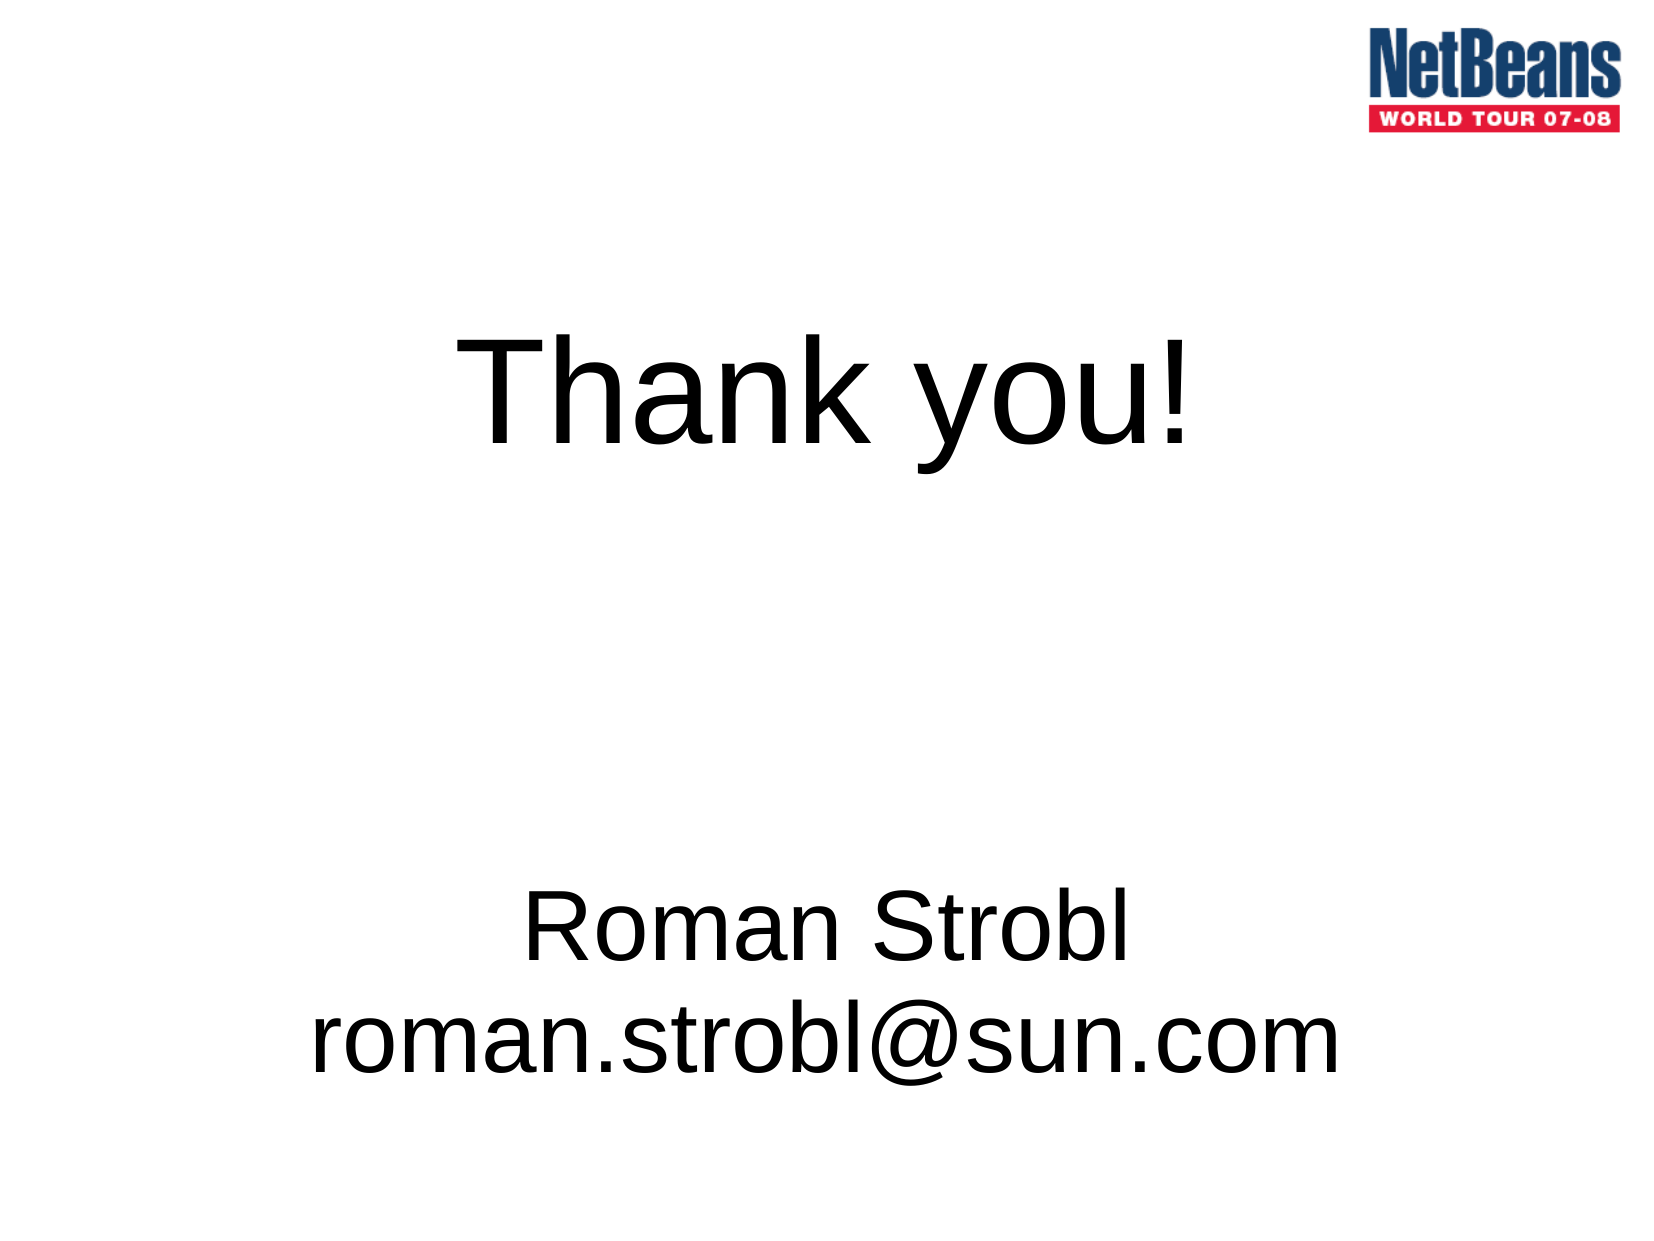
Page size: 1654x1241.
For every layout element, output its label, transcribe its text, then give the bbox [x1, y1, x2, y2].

text_box Roman Strobl roman.strobl@sun.com [151, 862, 1502, 1101]
picture [1364, 23, 1629, 139]
text_box Thank you! [264, 300, 1388, 862]
